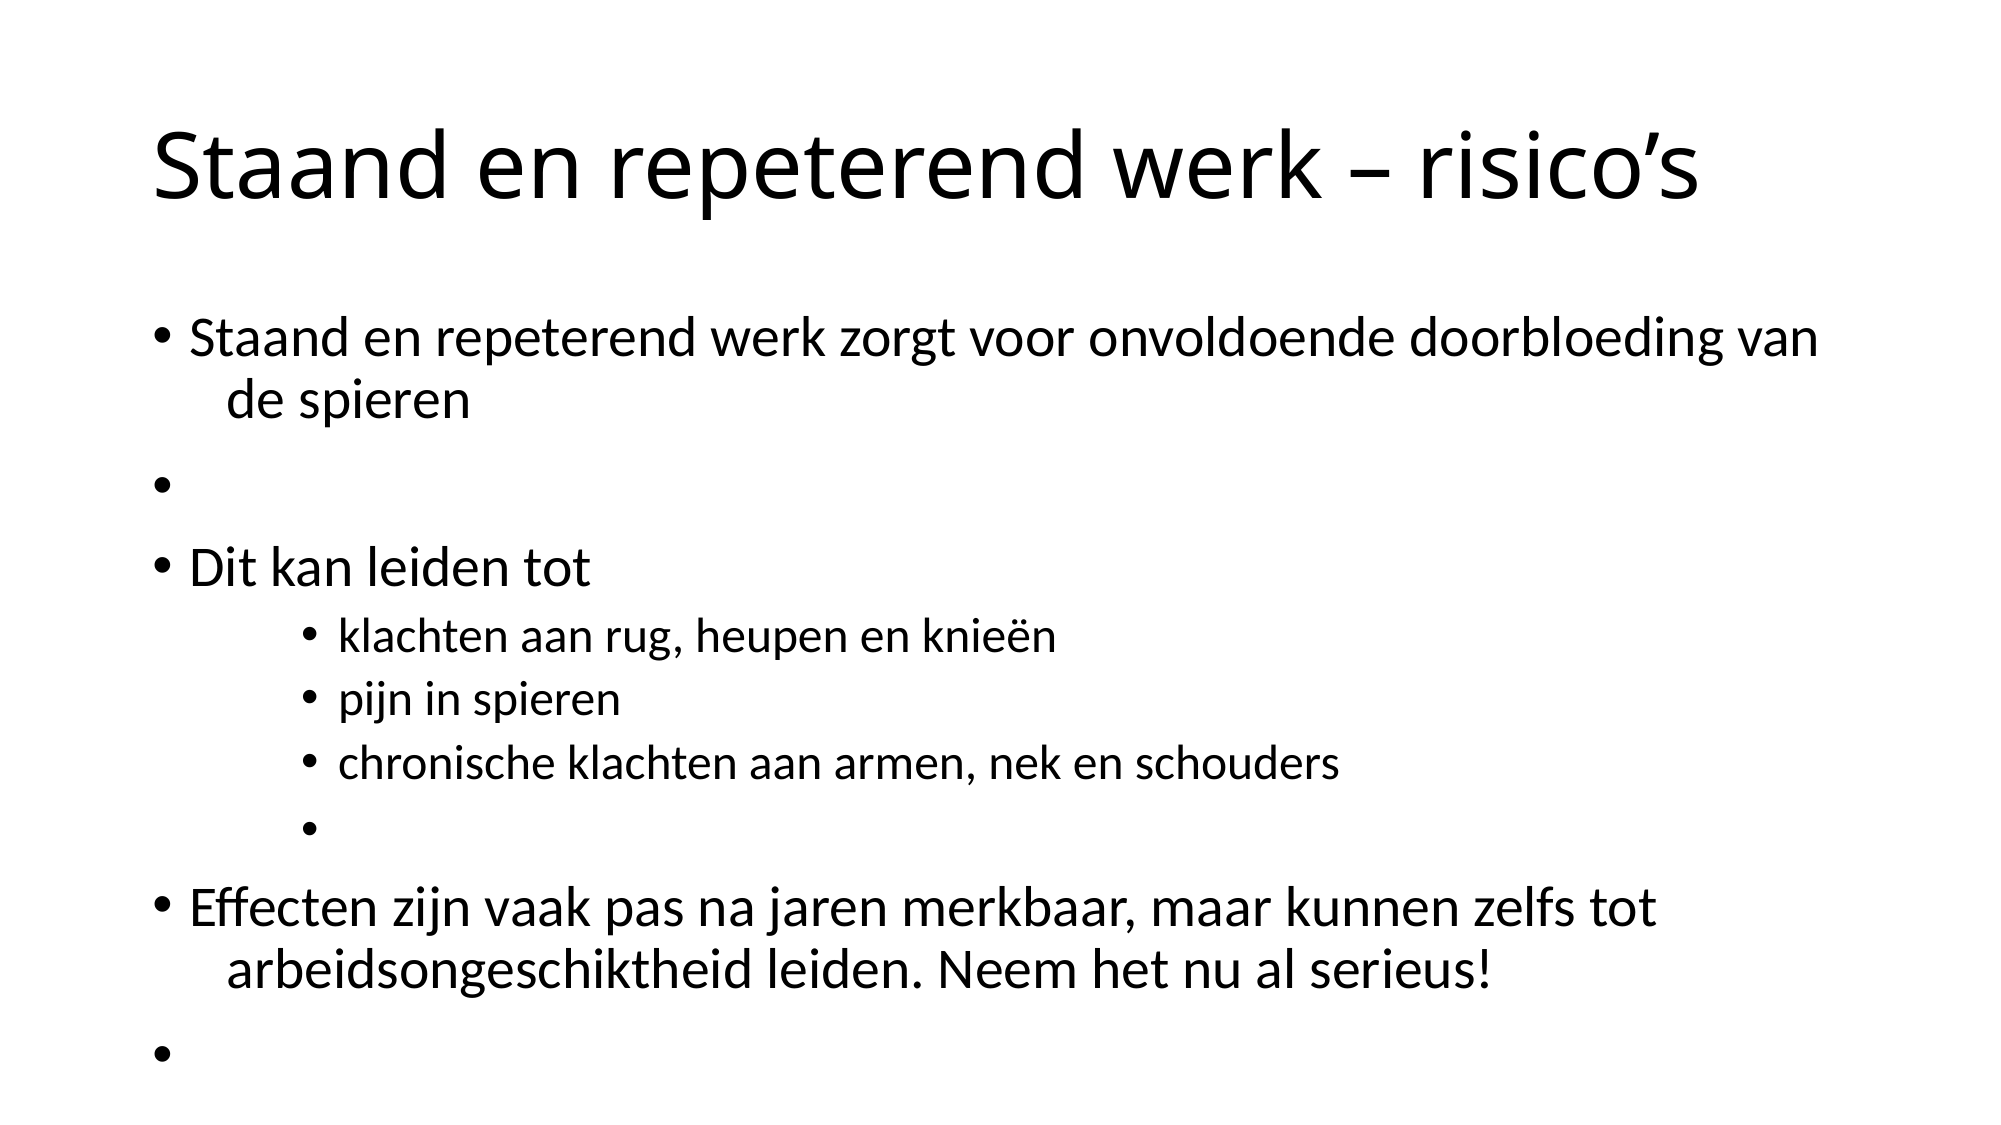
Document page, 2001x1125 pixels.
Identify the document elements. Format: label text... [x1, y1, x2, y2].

title Staand en repeterend werk – risico’s [137, 59, 1863, 278]
list Staand en repeterend werk zorgt voor onvoldoende doorbloeding van de spieren Dit kan leiden tot klachten aan rug, heupen en knieën pijn in spieren chronische klachten aan armen, nek en schouders Effecten zijn vaak pas na jaren merkbaar, maar kunnen zelfs tot arbeidsongeschiktheid leiden. Neem het nu al serieus! [137, 299, 1863, 1014]
